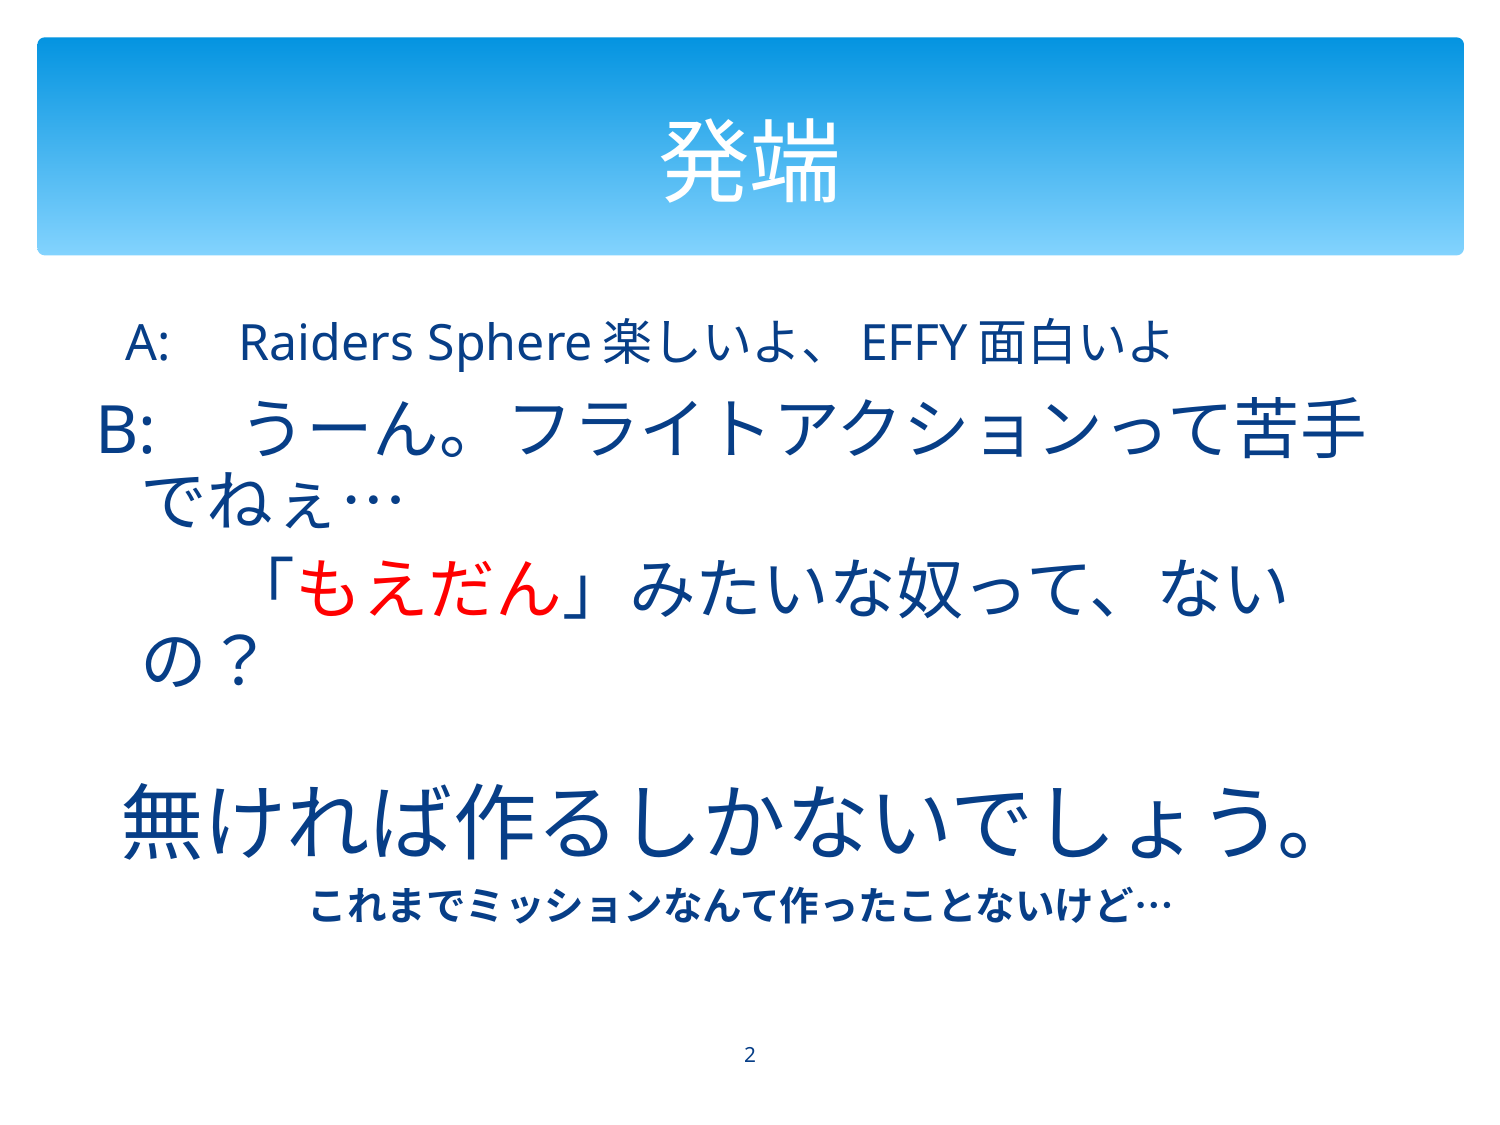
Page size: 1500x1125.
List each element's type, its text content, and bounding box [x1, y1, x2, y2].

title 発端 [75, 55, 1426, 262]
text_box 無ければ作るしかないでしょう。 これまでミッションなんて作ったことないけど… [67, 762, 1415, 959]
list A: Raiders Sphere楽しいよ、EFFY面白いよ [76, 302, 1424, 410]
text_box B: うーん。フライトアクションって苦手でねぇ… 「もえだん」みたいな奴って、ないの？ [80, 388, 1427, 572]
text_box [654, 1025, 846, 1086]
